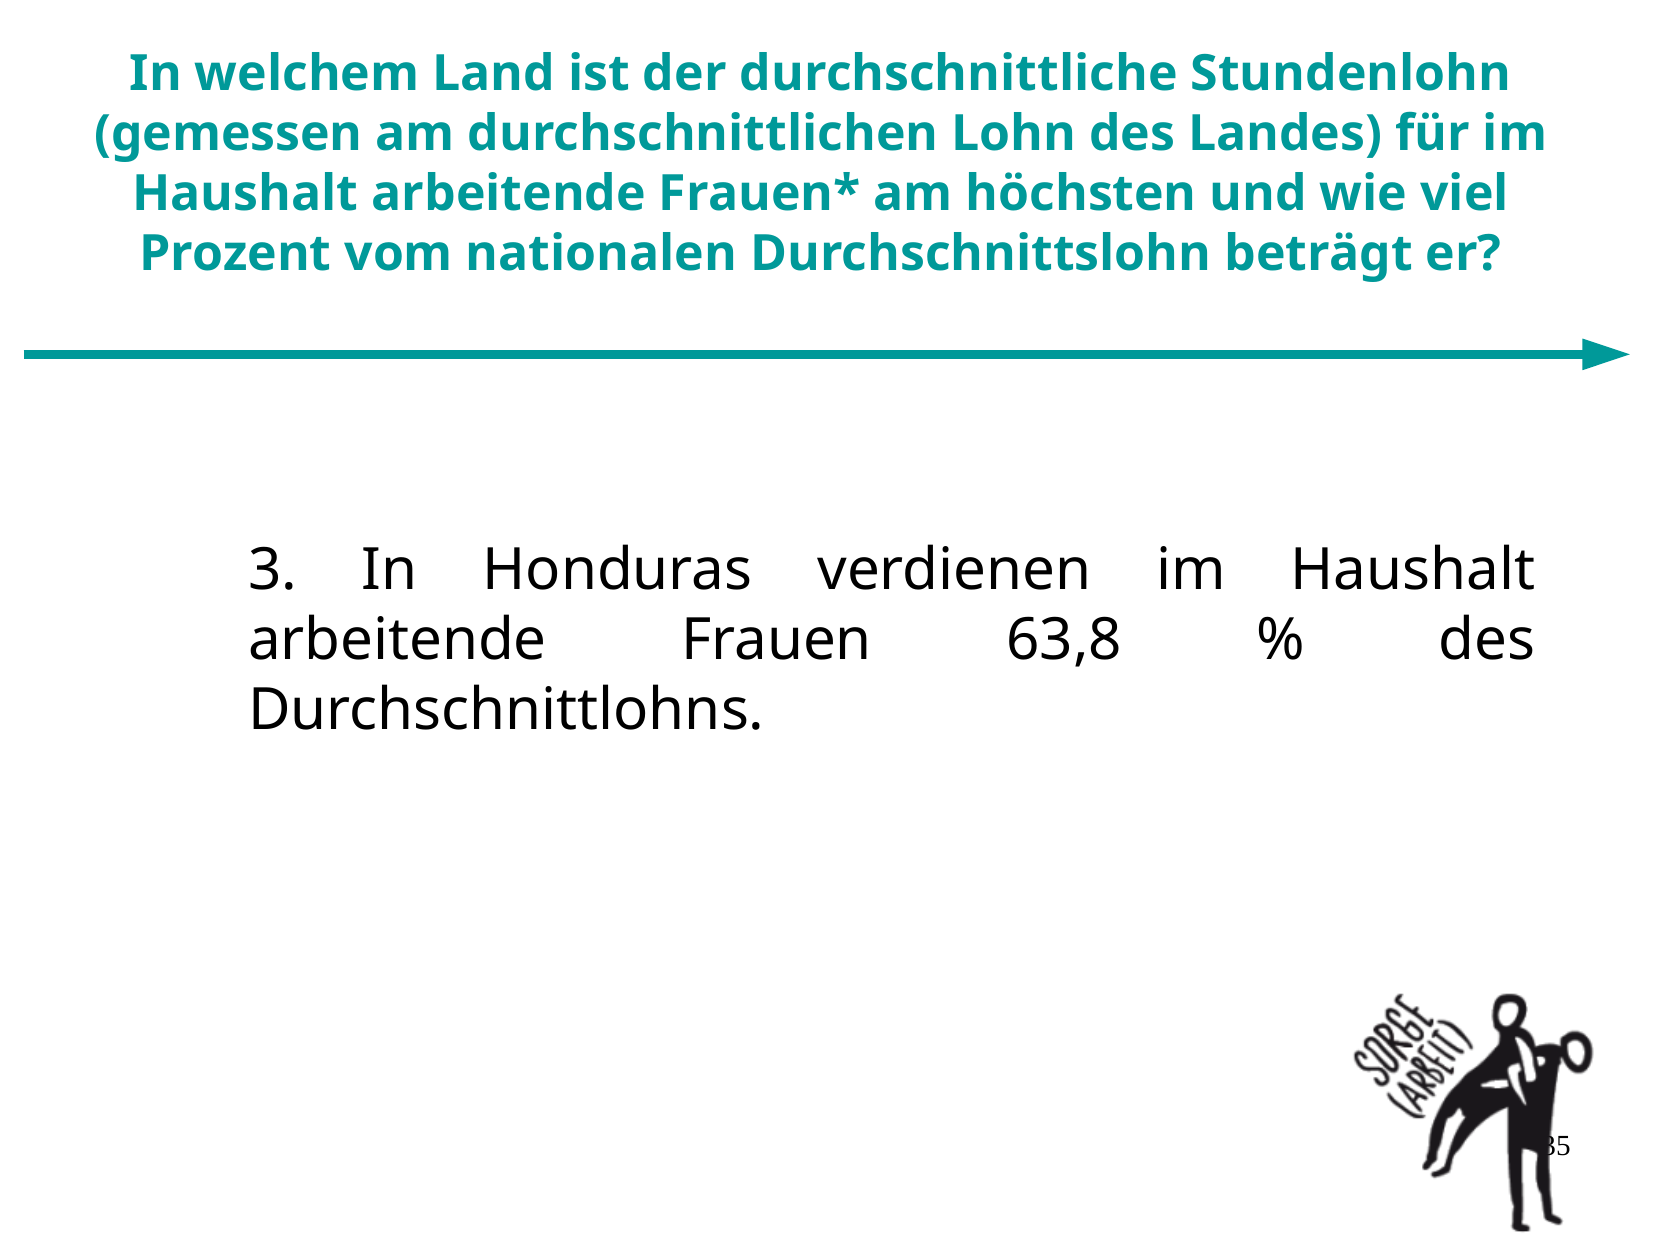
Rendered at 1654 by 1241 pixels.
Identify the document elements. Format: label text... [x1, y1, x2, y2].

picture [1281, 925, 1654, 1241]
title In welchem Land ist der durchschnittliche Stundenlohn (gemessen am durchschnittlichen Lohn des Landes) für im Haushalt arbeitende Frauen* am höchsten und wie viel Prozent vom nationalen Durchschnittslohn beträgt er? [35, 7, 1607, 308]
list 3. In Honduras verdienen im Haushalt arbeitende Frauen 63,8 % des Durchschnittlohns. [248, 531, 1536, 1241]
